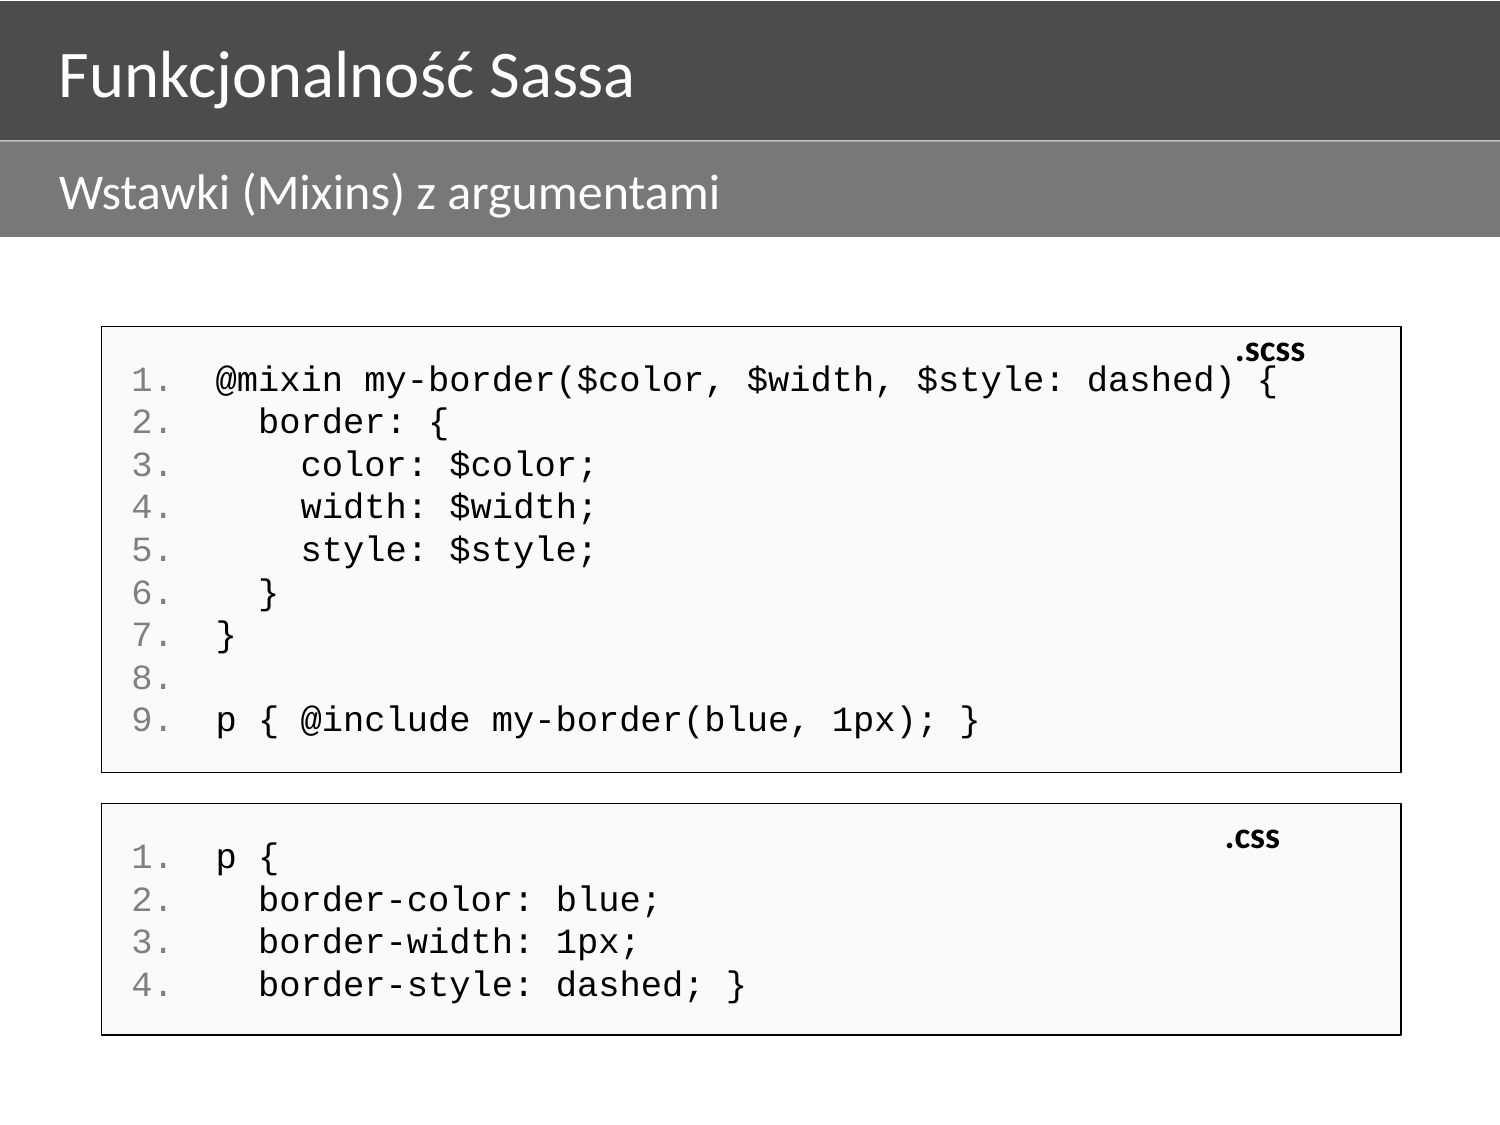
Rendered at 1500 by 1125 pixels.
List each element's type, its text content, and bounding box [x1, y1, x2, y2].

text_box .css [1209, 803, 1399, 865]
text_box @mixin my-border($color, $width, $style: dashed) { border: { color: $color; width: $width; style: $style; } } p { @include my-border(blue, 1px); } [101, 326, 1401, 773]
text_box p { border-color: blue; border-width: 1px; border-style: dashed; } [101, 803, 1401, 1036]
text_box Funkcjonalność Sassa [0, 1, 1500, 140]
text_box Wstawki (Mixins) z argumentami [0, 141, 1500, 237]
text_box .scss [1219, 316, 1409, 377]
